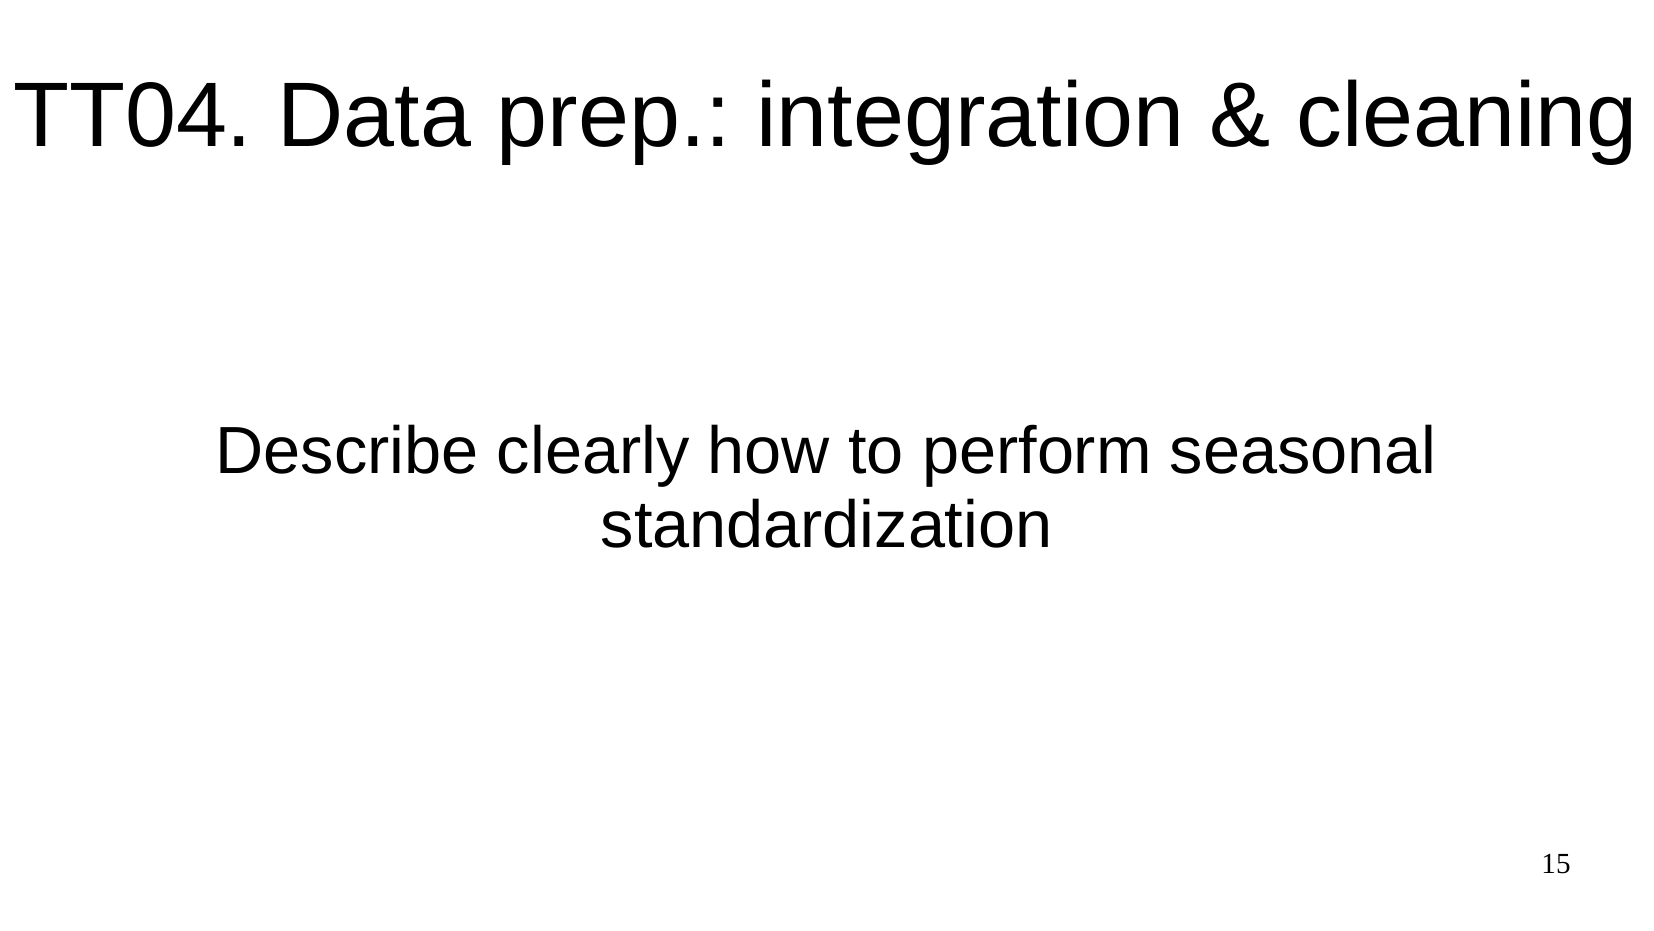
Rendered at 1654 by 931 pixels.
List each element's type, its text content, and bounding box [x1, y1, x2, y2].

subtitle Describe clearly how to perform seasonal standardization [82, 218, 1571, 758]
title TT04. Data prep.: integration & cleaning [0, 12, 1654, 218]
